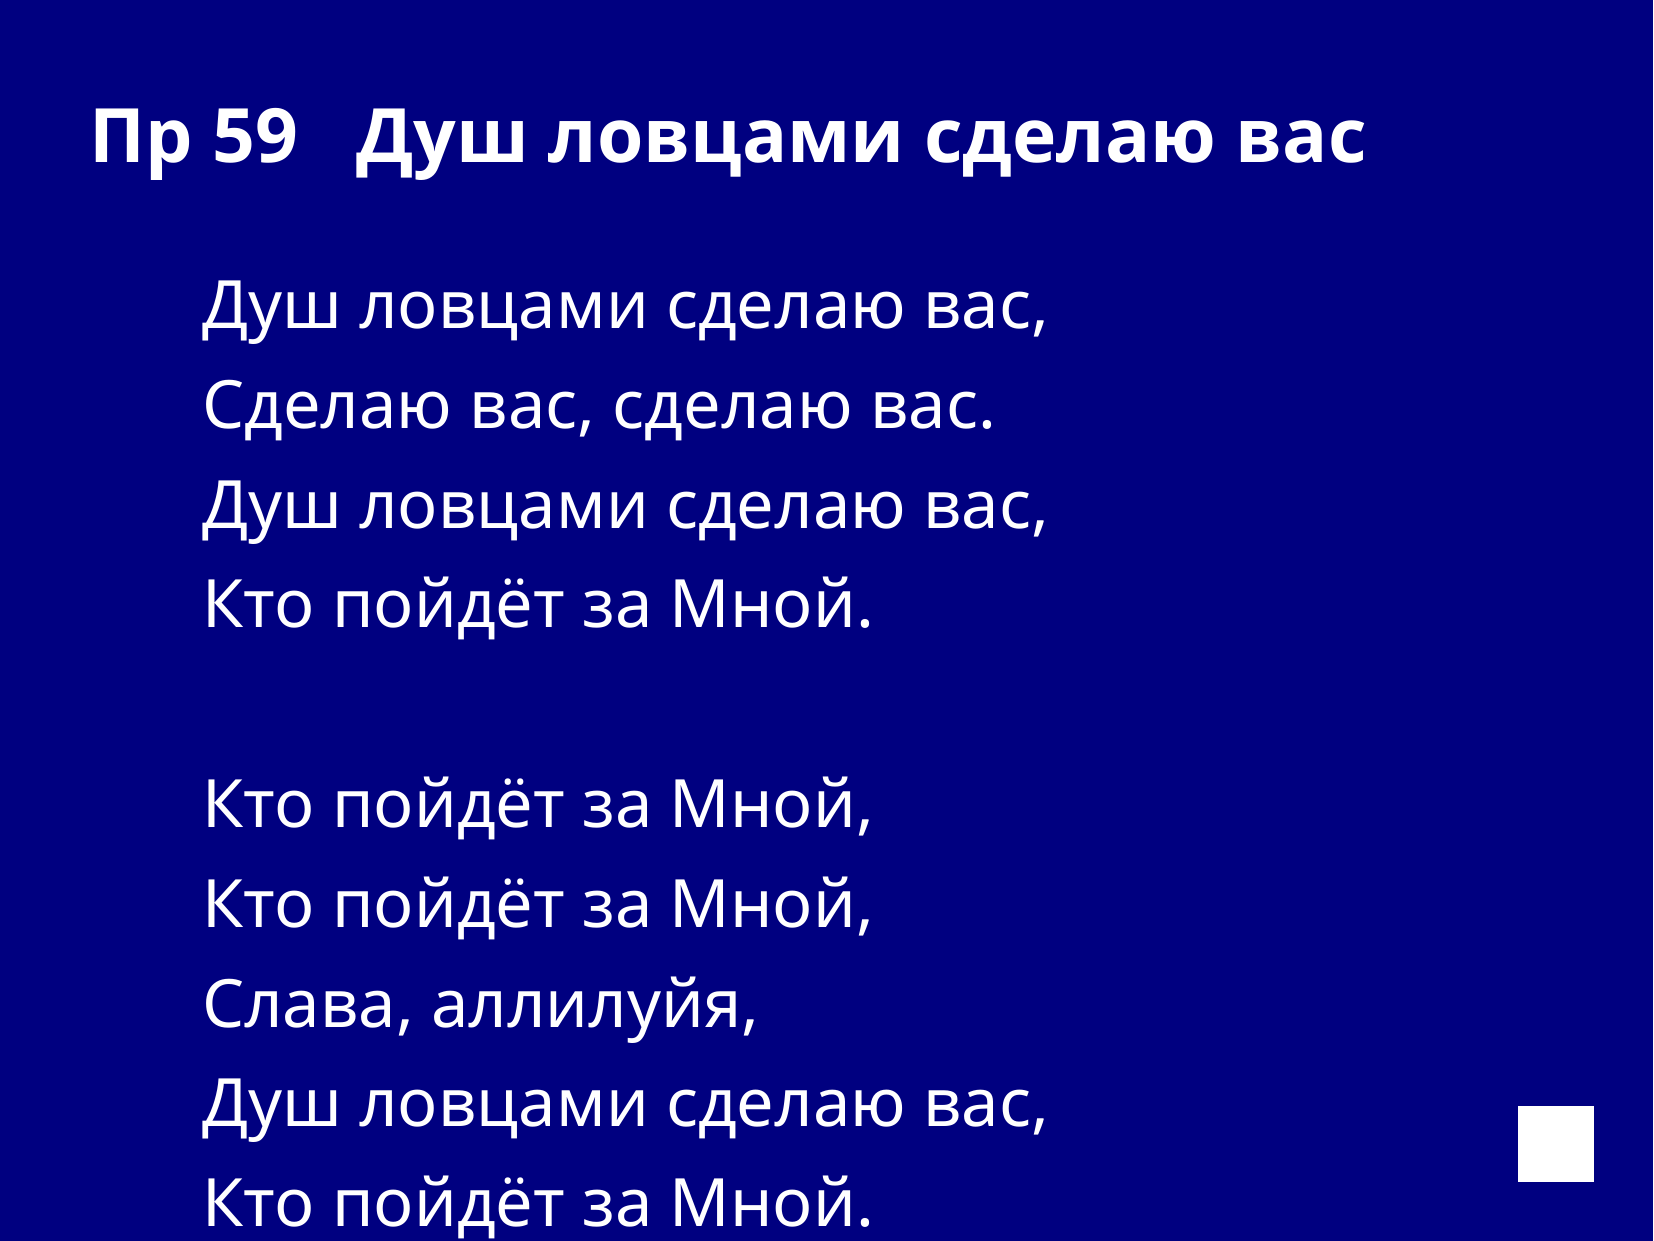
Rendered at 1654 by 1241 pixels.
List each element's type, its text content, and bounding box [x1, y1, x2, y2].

text_box [1518, 1106, 1594, 1182]
text_box Пр 59 Душ ловцами сделаю вас [75, 75, 1576, 188]
text_box Душ ловцами сделаю вас, Сделаю вас, сделаю вас. Душ ловцами сделаю вас, Кто пойдёт за Мной. Кто пойдёт за Мной, Кто пойдёт за Мной, Слава, аллилуйя, Душ ловцами сделаю вас, Кто пойдёт за Мной. [75, 188, 1576, 1163]
